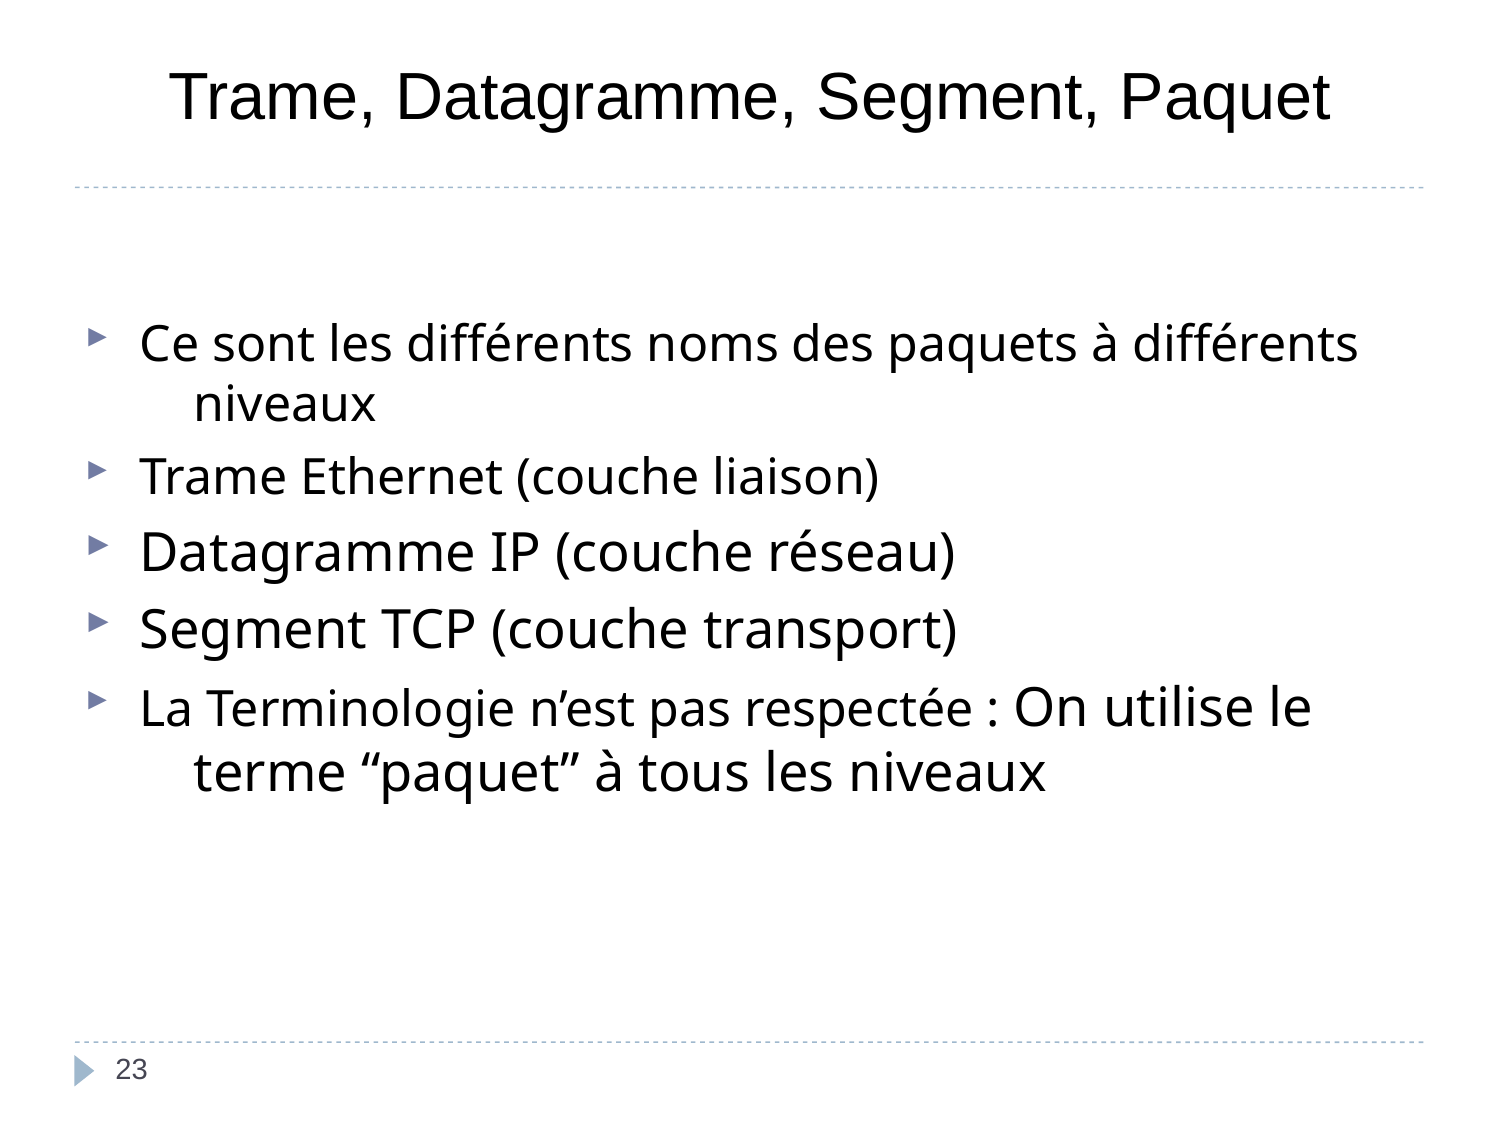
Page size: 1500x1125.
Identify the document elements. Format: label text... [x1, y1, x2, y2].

text_box 23 [100, 1042, 426, 1103]
list Ce sont les différents noms des paquets à différents niveaux Trame Ethernet (couche liaison) Datagramme IP (couche réseau)‏ Segment TCP (couche transport)‏ La Terminologie n’est pas respectée : On utilise le terme “paquet” à tous les niveaux [70, 304, 1421, 938]
text_box Trame, Datagramme, Segment, Paquet [0, 45, 1500, 129]
